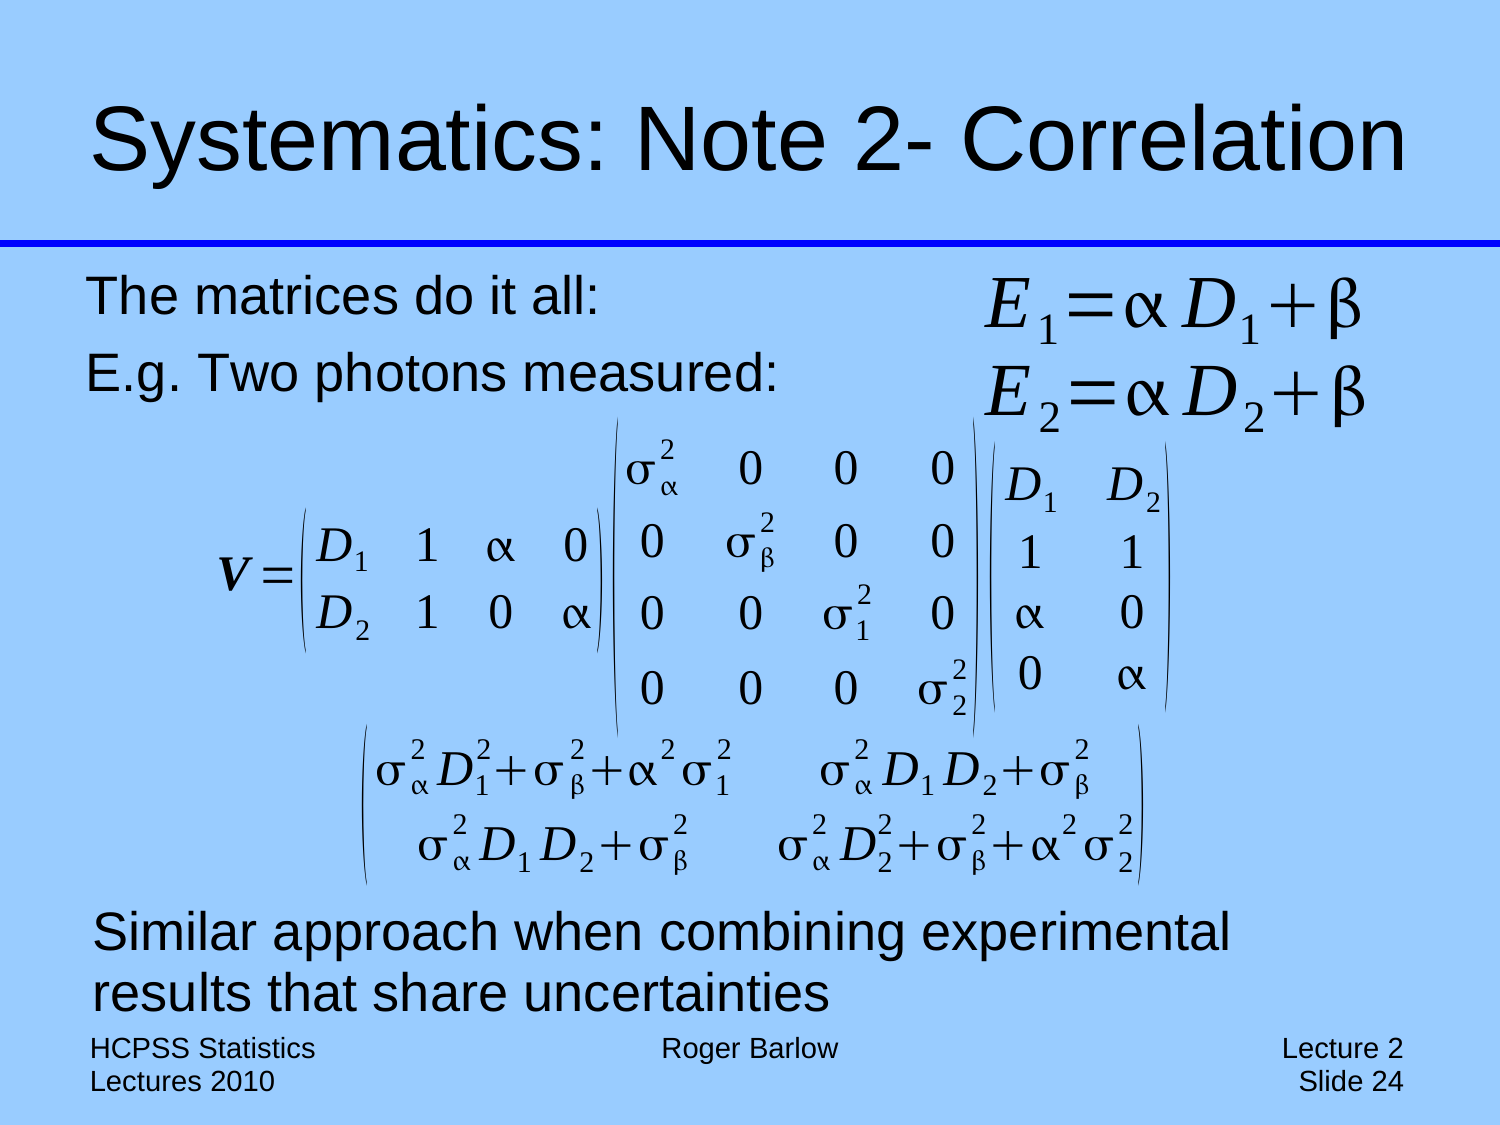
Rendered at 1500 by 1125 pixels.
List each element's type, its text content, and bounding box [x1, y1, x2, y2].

title Systematics: Note 2- Correlation [75, 52, 1426, 226]
list The matrices do it all: E.g. Two photons measured: [29, 265, 974, 414]
chart [210, 260, 1378, 887]
list Similar approach when combining experimental results that share uncertainties [36, 901, 1379, 1050]
